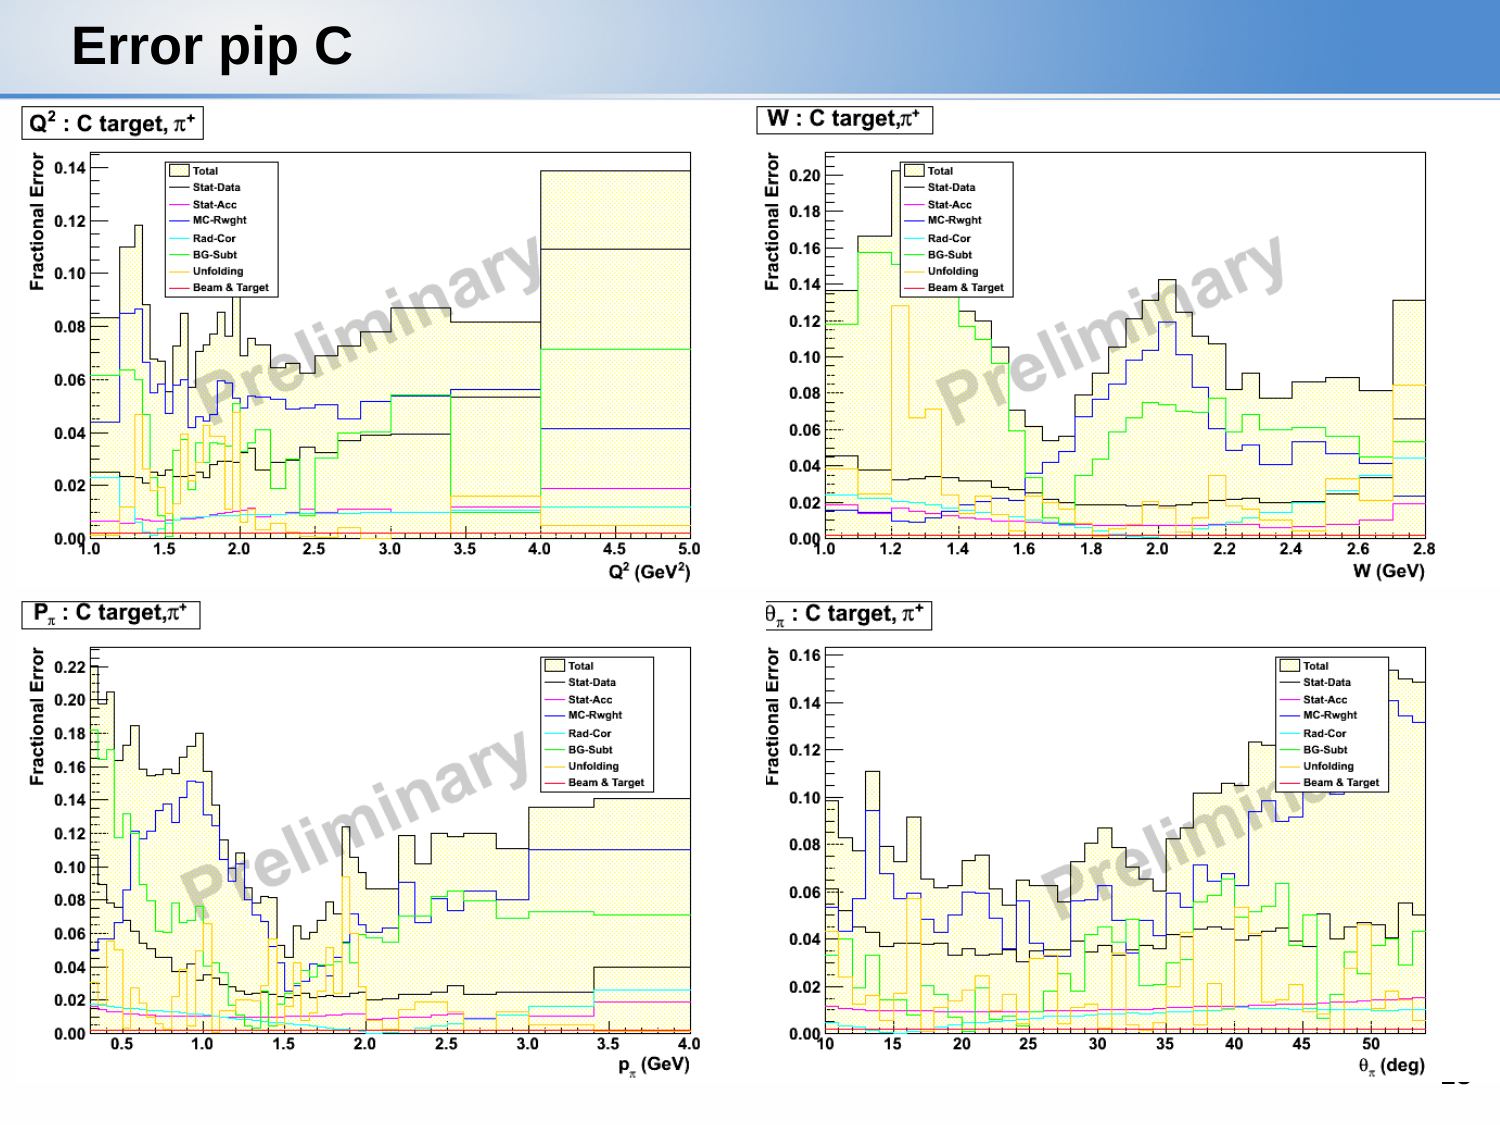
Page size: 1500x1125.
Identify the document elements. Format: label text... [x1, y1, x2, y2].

picture [0, 0, 1500, 1125]
title Error pip C [37, 0, 1436, 96]
